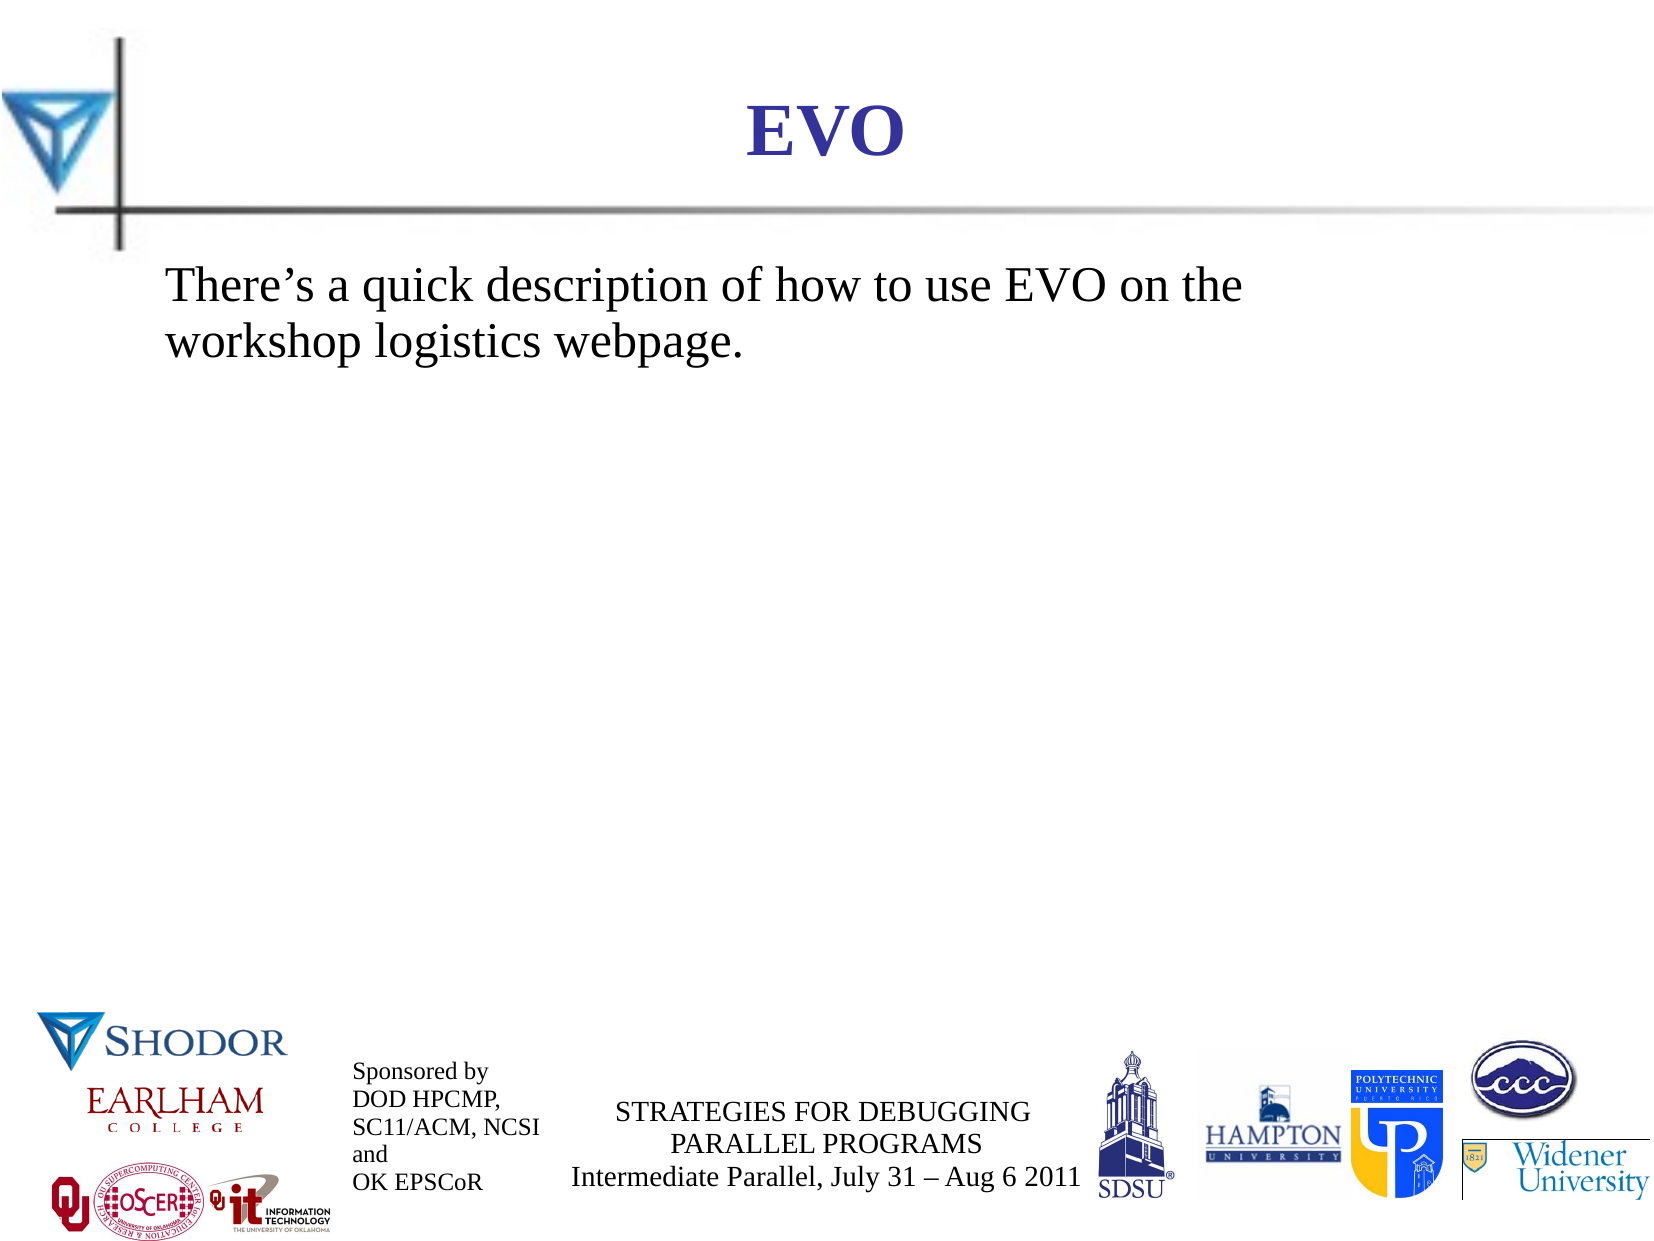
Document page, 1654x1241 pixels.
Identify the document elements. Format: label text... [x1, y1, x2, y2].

picture [1197, 1047, 1443, 1201]
picture [2, 28, 1654, 75]
picture [1462, 1030, 1581, 1088]
text_box STRATEGIES FOR DEBUGGING PARALLEL PROGRAMS Intermediate Parallel, July 31 – Aug 6 2011 [1351, 1088, 1654, 1201]
title EVO [0, 75, 1654, 187]
text_box Sponsored by DOD HPCMP, SC11/ACM, NCSI and OK EPSCoR [337, 1050, 563, 1088]
list There’s a quick description of how to use EVO on the workshop logistics webpage. [150, 250, 1450, 1013]
text_box STRATEGIES FOR DEBUGGING PARALLEL PROGRAMS Intermediate Parallel, July 31 – Aug 6 2011 [0, 1088, 1197, 1201]
picture [50, 1201, 90, 1233]
picture [1087, 1049, 1188, 1088]
picture [93, 1201, 338, 1241]
picture [2, 187, 1654, 263]
picture [75, 1025, 92, 1053]
picture [37, 1012, 288, 1071]
